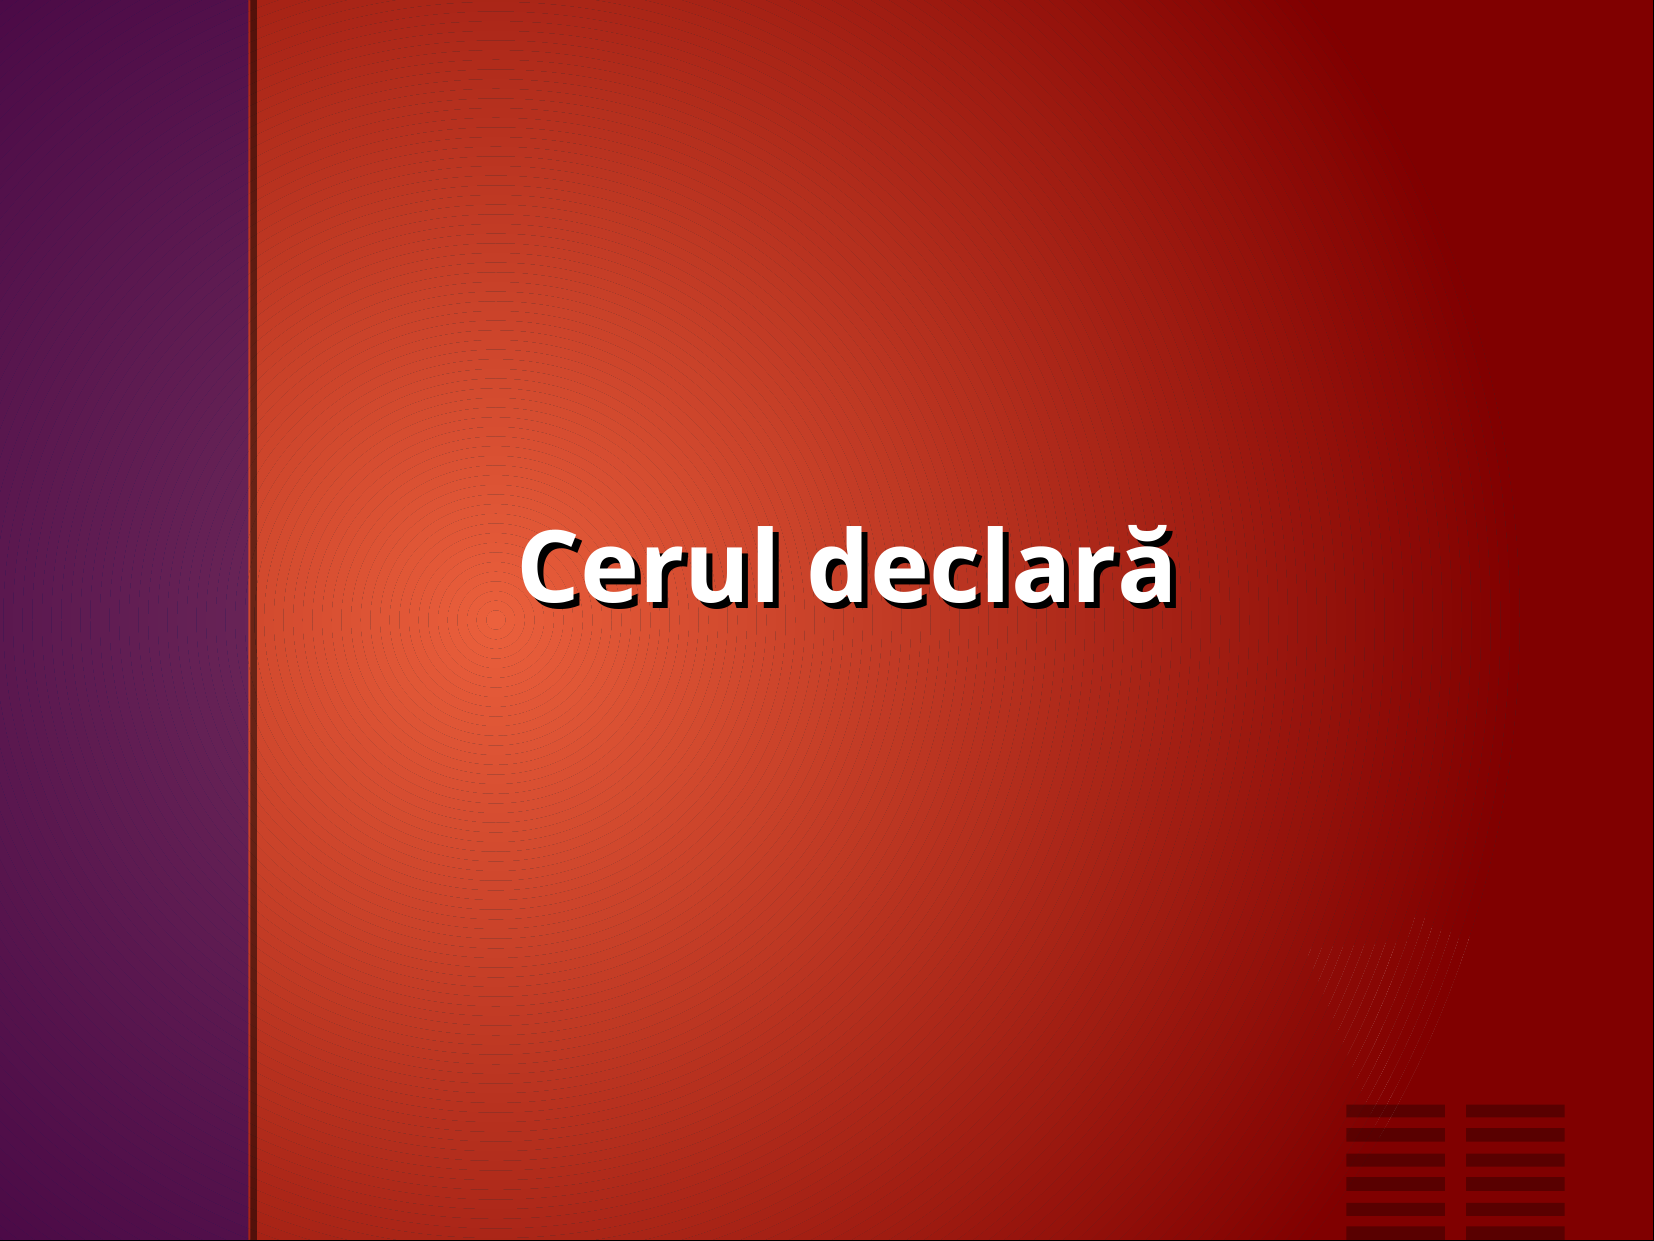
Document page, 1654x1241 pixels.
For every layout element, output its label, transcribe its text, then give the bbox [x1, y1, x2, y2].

text_box Cerul declară [0, 497, 1651, 631]
